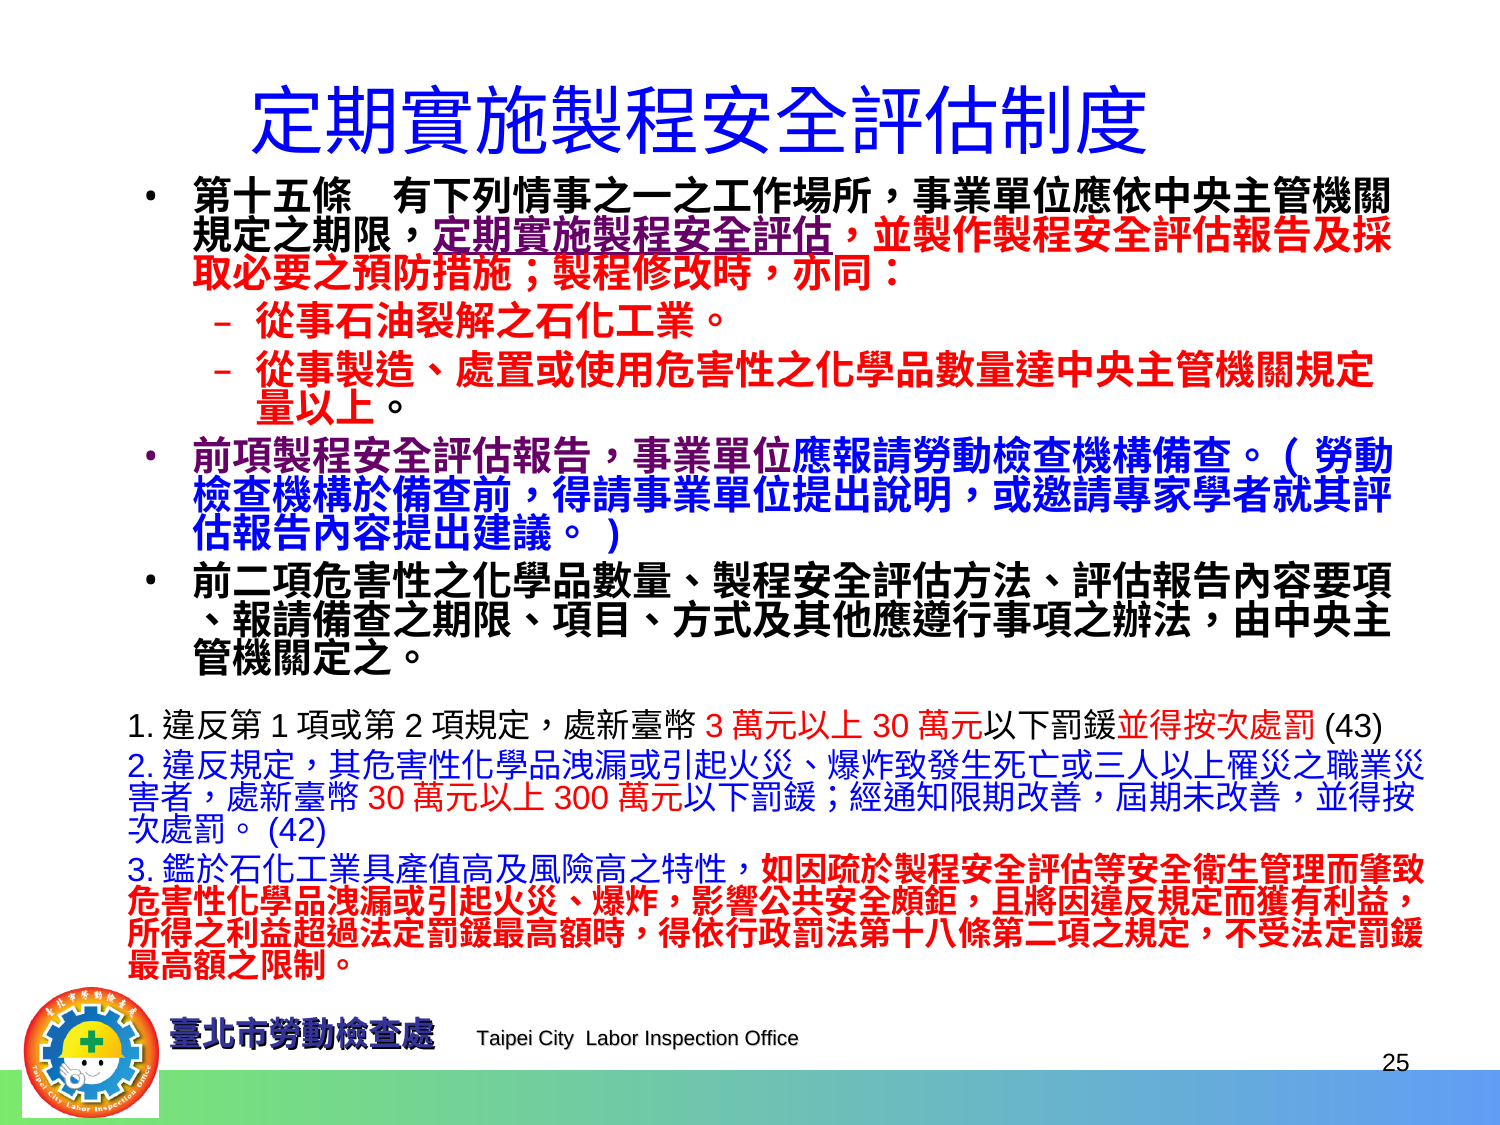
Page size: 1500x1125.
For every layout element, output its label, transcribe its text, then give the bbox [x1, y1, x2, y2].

text_box 1.違反第1項或第2項規定，處新臺幣3萬元以上30萬元以下罰鍰並得按次處罰(43) 2.違反規定，其危害性化學品洩漏或引起火災、爆炸致發生死亡或三人以上罹災之職業災害者，處新臺幣30萬元以上300萬元以下罰鍰；經通知限期改善，屆期未改善，並得按次處罰。(42) 3.鑑於石化工業具產值高及風險高之特性，如因疏於製程安全評估等安全衛生管理而肇致危害性化學品洩漏或引起火災、爆炸，影響公共安全頗鉅，且將因違反規定而獲有利益，所得之利益超過法定罰鍰最高額時，得依行政罰法第十八條第二項之規定，不受法定罰鍰最高額之限制。 [112, 704, 1459, 1032]
picture [22, 987, 159, 1118]
text_box 定期實施製程安全評估制度 [211, 66, 1189, 172]
list 第十五條 有下列情事之一之工作場所，事業單位應依中央主管機關規定之期限，定期實施製程安全評估，並製作製程安全評估報告及採取必要之預防措施；製程修改時，亦同： 從事石油裂解之石化工業。 從事製造、處置或使用危害性之化學品數量達中央主管機關規定量以上。 前項製程安全評估報告，事業單位應報請勞動檢查機構備查。(勞動檢查機構於備查前，得請事業單位提出說明，或邀請專家學者就其評估報告內容提出建議。) 前二項危害性之化學品數量、製程安全評估方法、評估報告內容要項、報請備查之期限、項目、方式及其他應遵行事項之辦法，由中央主管機關定之。 [123, 172, 1424, 693]
text_box <編號> [1074, 1032, 1426, 1100]
